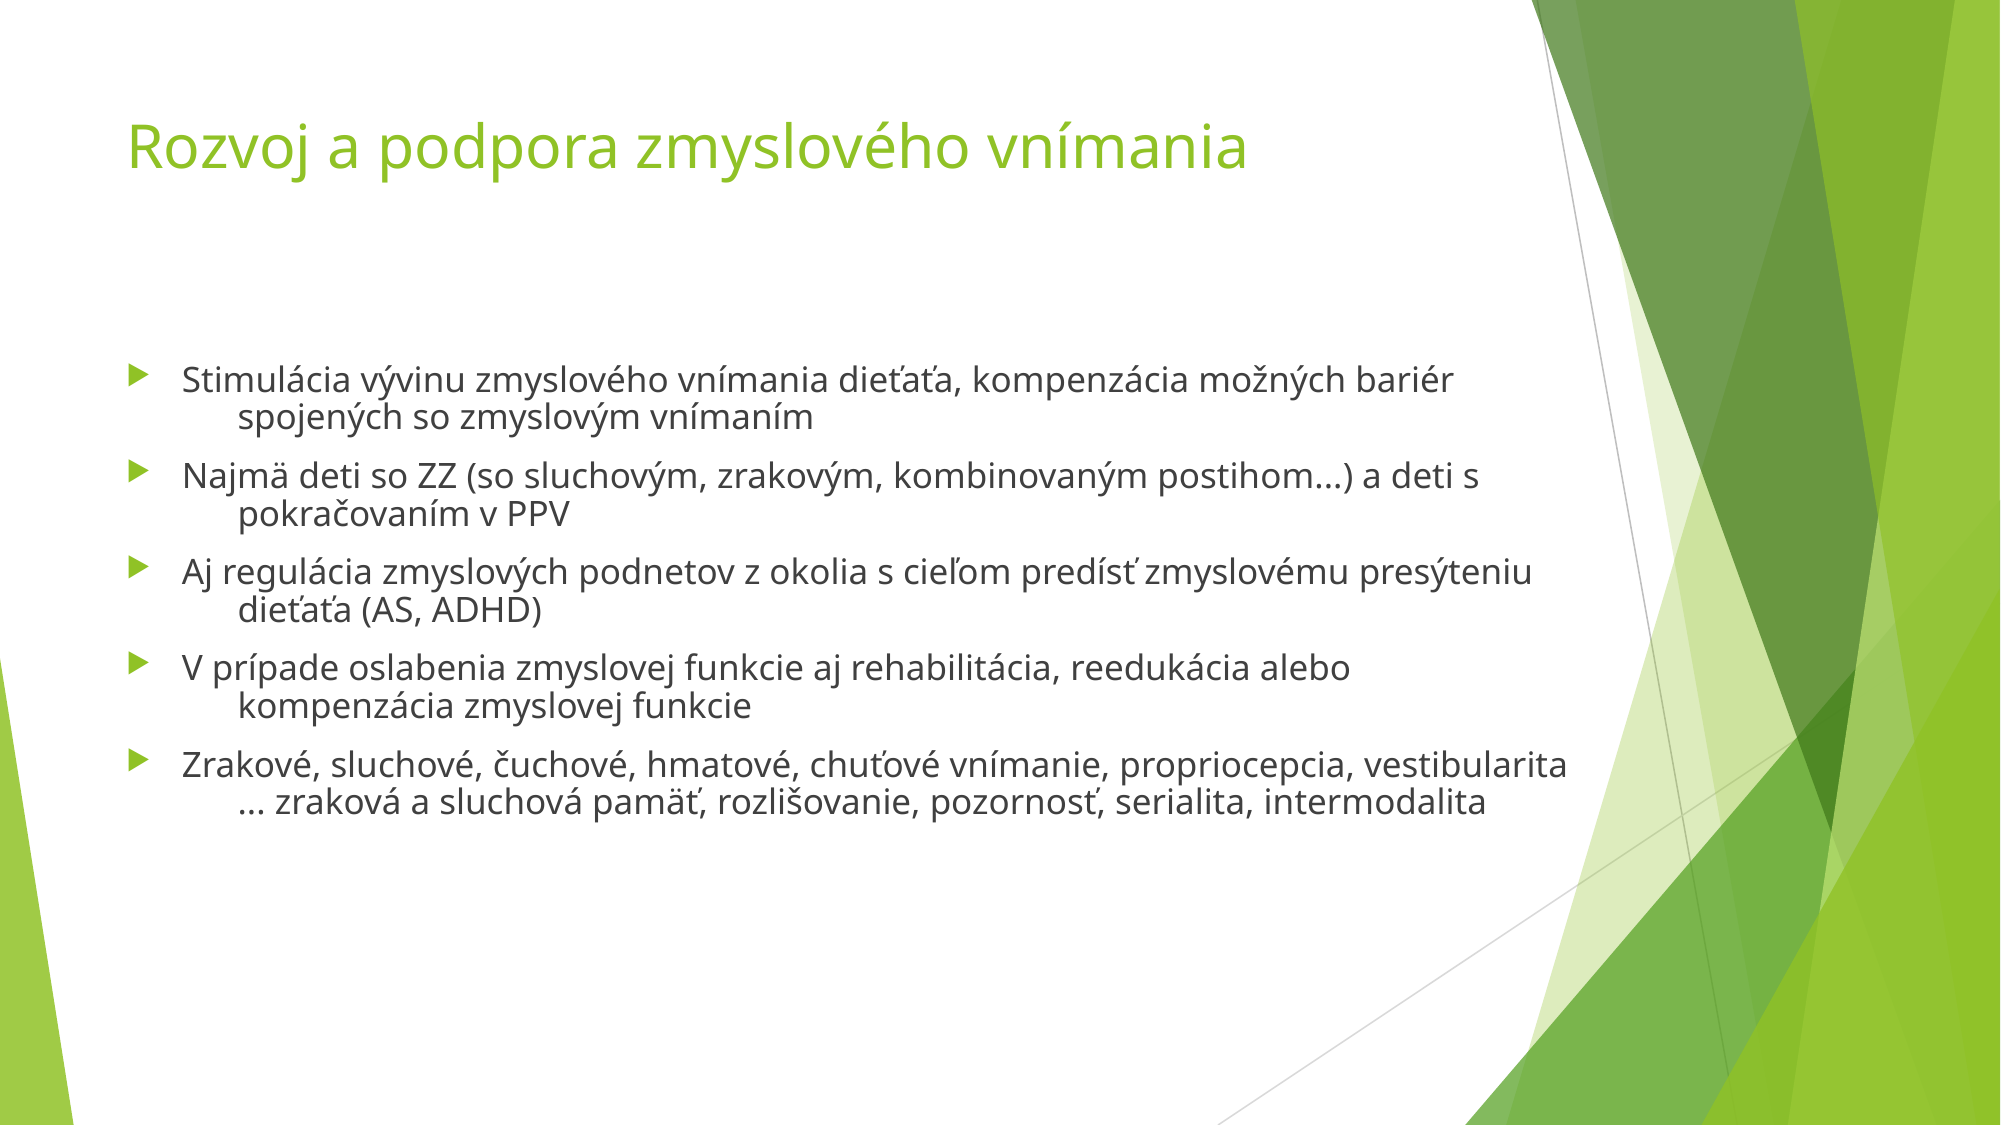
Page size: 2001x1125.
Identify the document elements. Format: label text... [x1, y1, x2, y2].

list Stimulácia vývinu zmyslového vnímania dieťaťa, kompenzácia možných bariér spojených so zmyslovým vnímaním Najmä deti so ZZ (so sluchovým, zrakovým, kombinovaným postihom...) a deti s pokračovaním v PPV Aj regulácia zmyslových podnetov z okolia s cieľom predísť zmyslovému presýteniu dieťaťa (AS, ADHD) V prípade oslabenia zmyslovej funkcie aj rehabilitácia, reedukácia alebo kompenzácia zmyslovej funkcie Zrakové, sluchové, čuchové, hmatové, chuťové vnímanie, propriocepcia, vestibularita ... zraková a sluchová pamäť, rozlišovanie, pozornosť, serialita, intermodalita [111, 354, 1586, 874]
title Rozvoj a podpora zmyslového vnímania [111, 99, 1522, 234]
